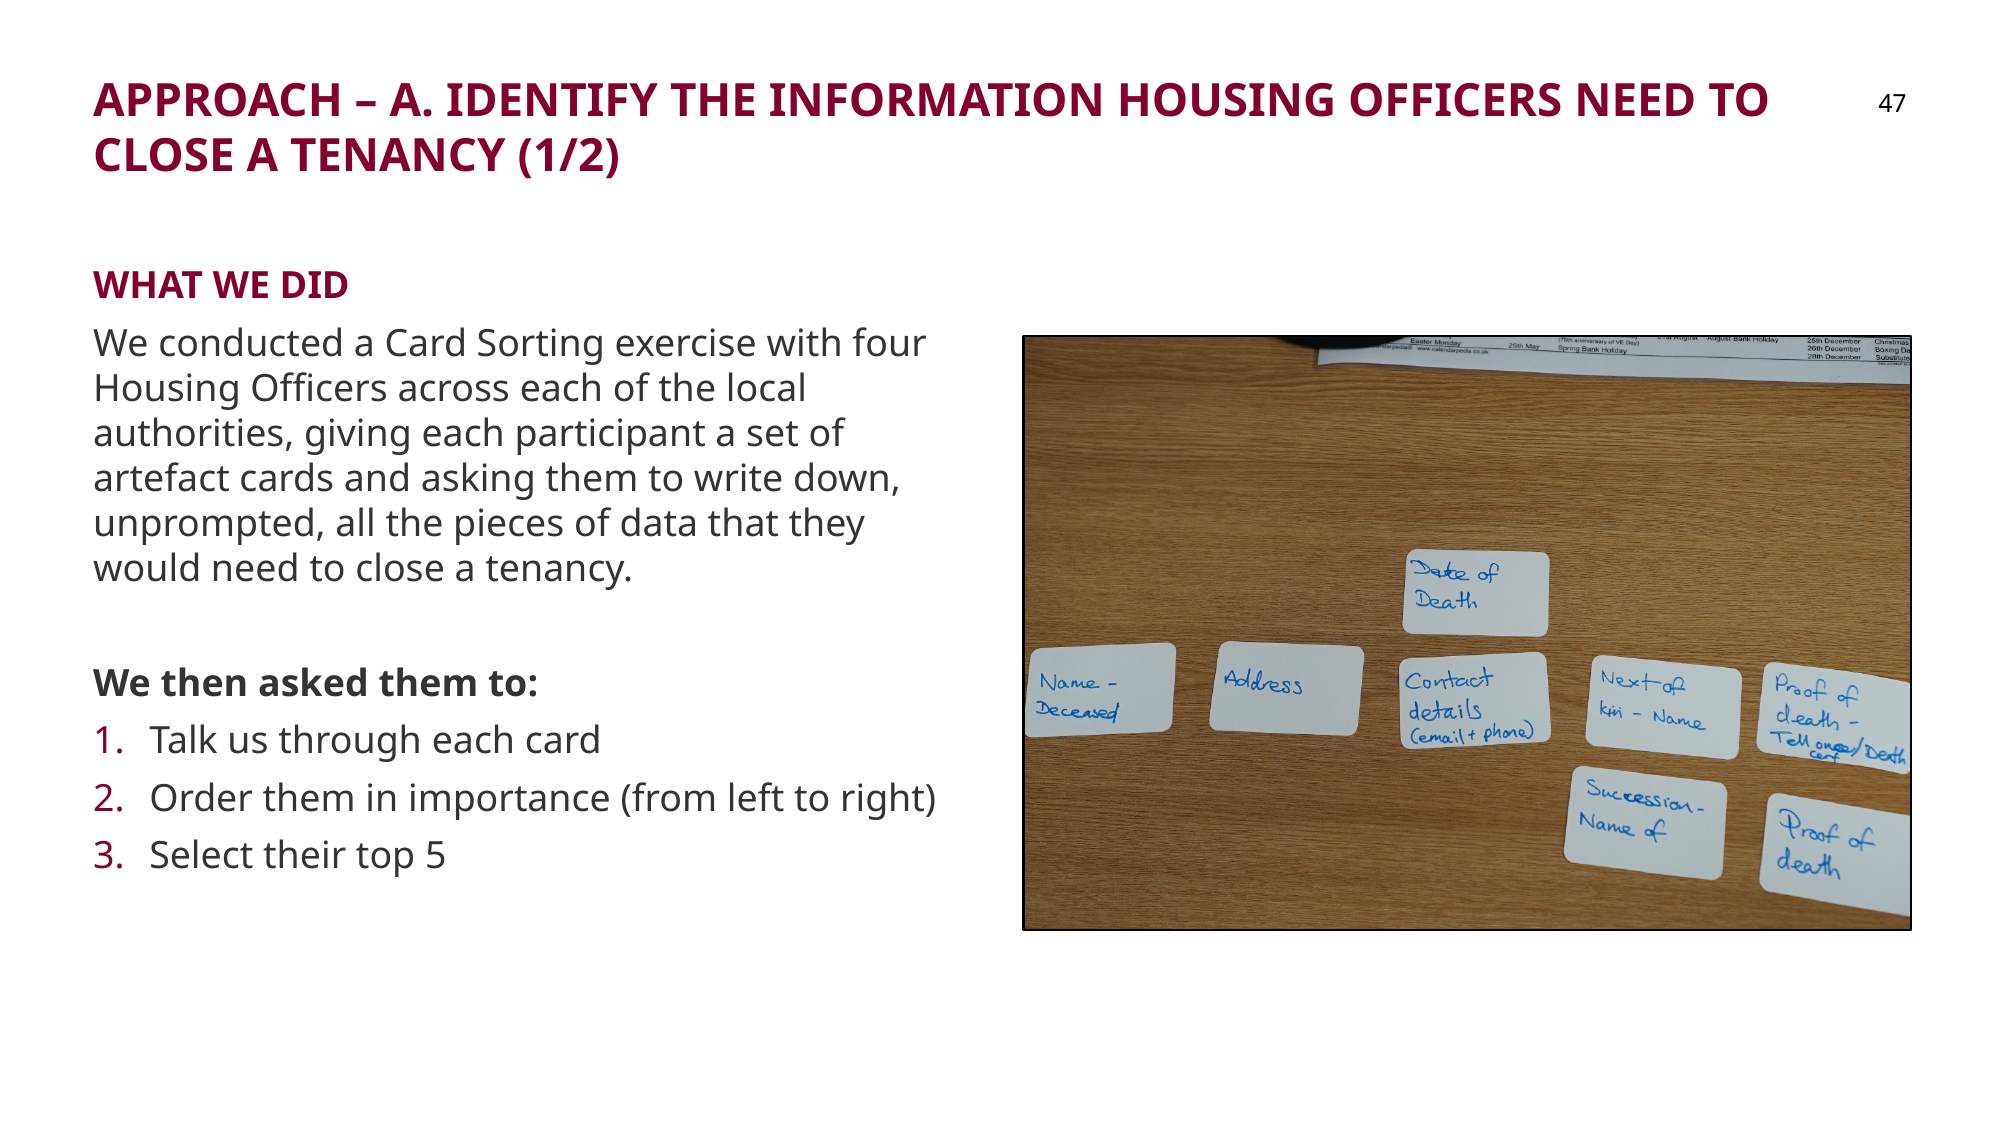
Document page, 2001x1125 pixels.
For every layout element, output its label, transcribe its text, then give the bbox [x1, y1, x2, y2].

title APPROACH – A. IDENTIFY THE INFORMATION HOUSING OFFICERS NEED TO CLOSE A TENANCY (1/2) [93, 70, 1869, 215]
slide_number <number> [1850, 87, 1907, 148]
list WHAT WE DID We conducted a Card Sorting exercise with four Housing Officers across each of the local authorities, giving each participant a set of artefact cards and asking them to write down, unprompted, all the pieces of data that they would need to close a tenancy. We then asked them to: Talk us through each card Order them in importance (from left to right) Select their top 5 [93, 261, 979, 1005]
picture [1024, 337, 1911, 929]
